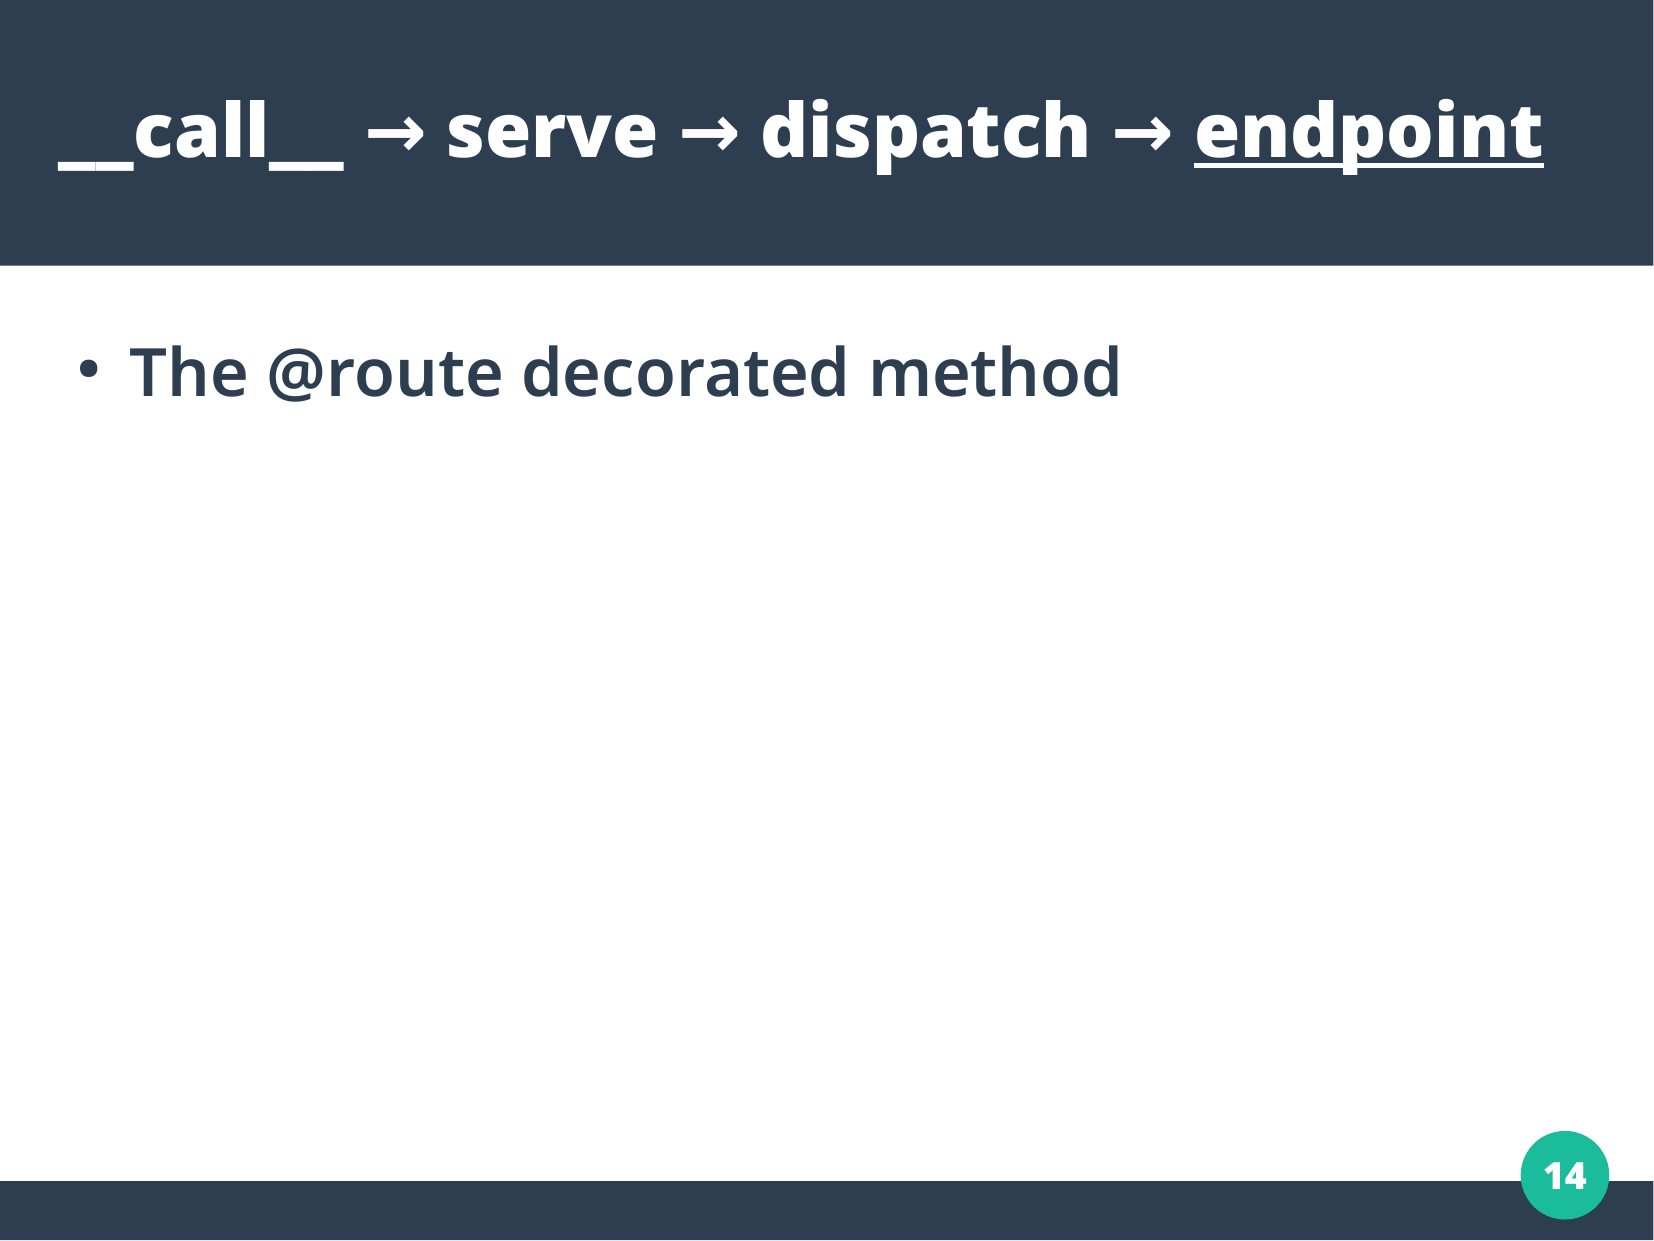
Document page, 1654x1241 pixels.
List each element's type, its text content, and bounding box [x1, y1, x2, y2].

list The @route decorated method [59, 324, 1595, 1152]
title __call__ → serve → dispatch → endpoint [59, 49, 1595, 207]
